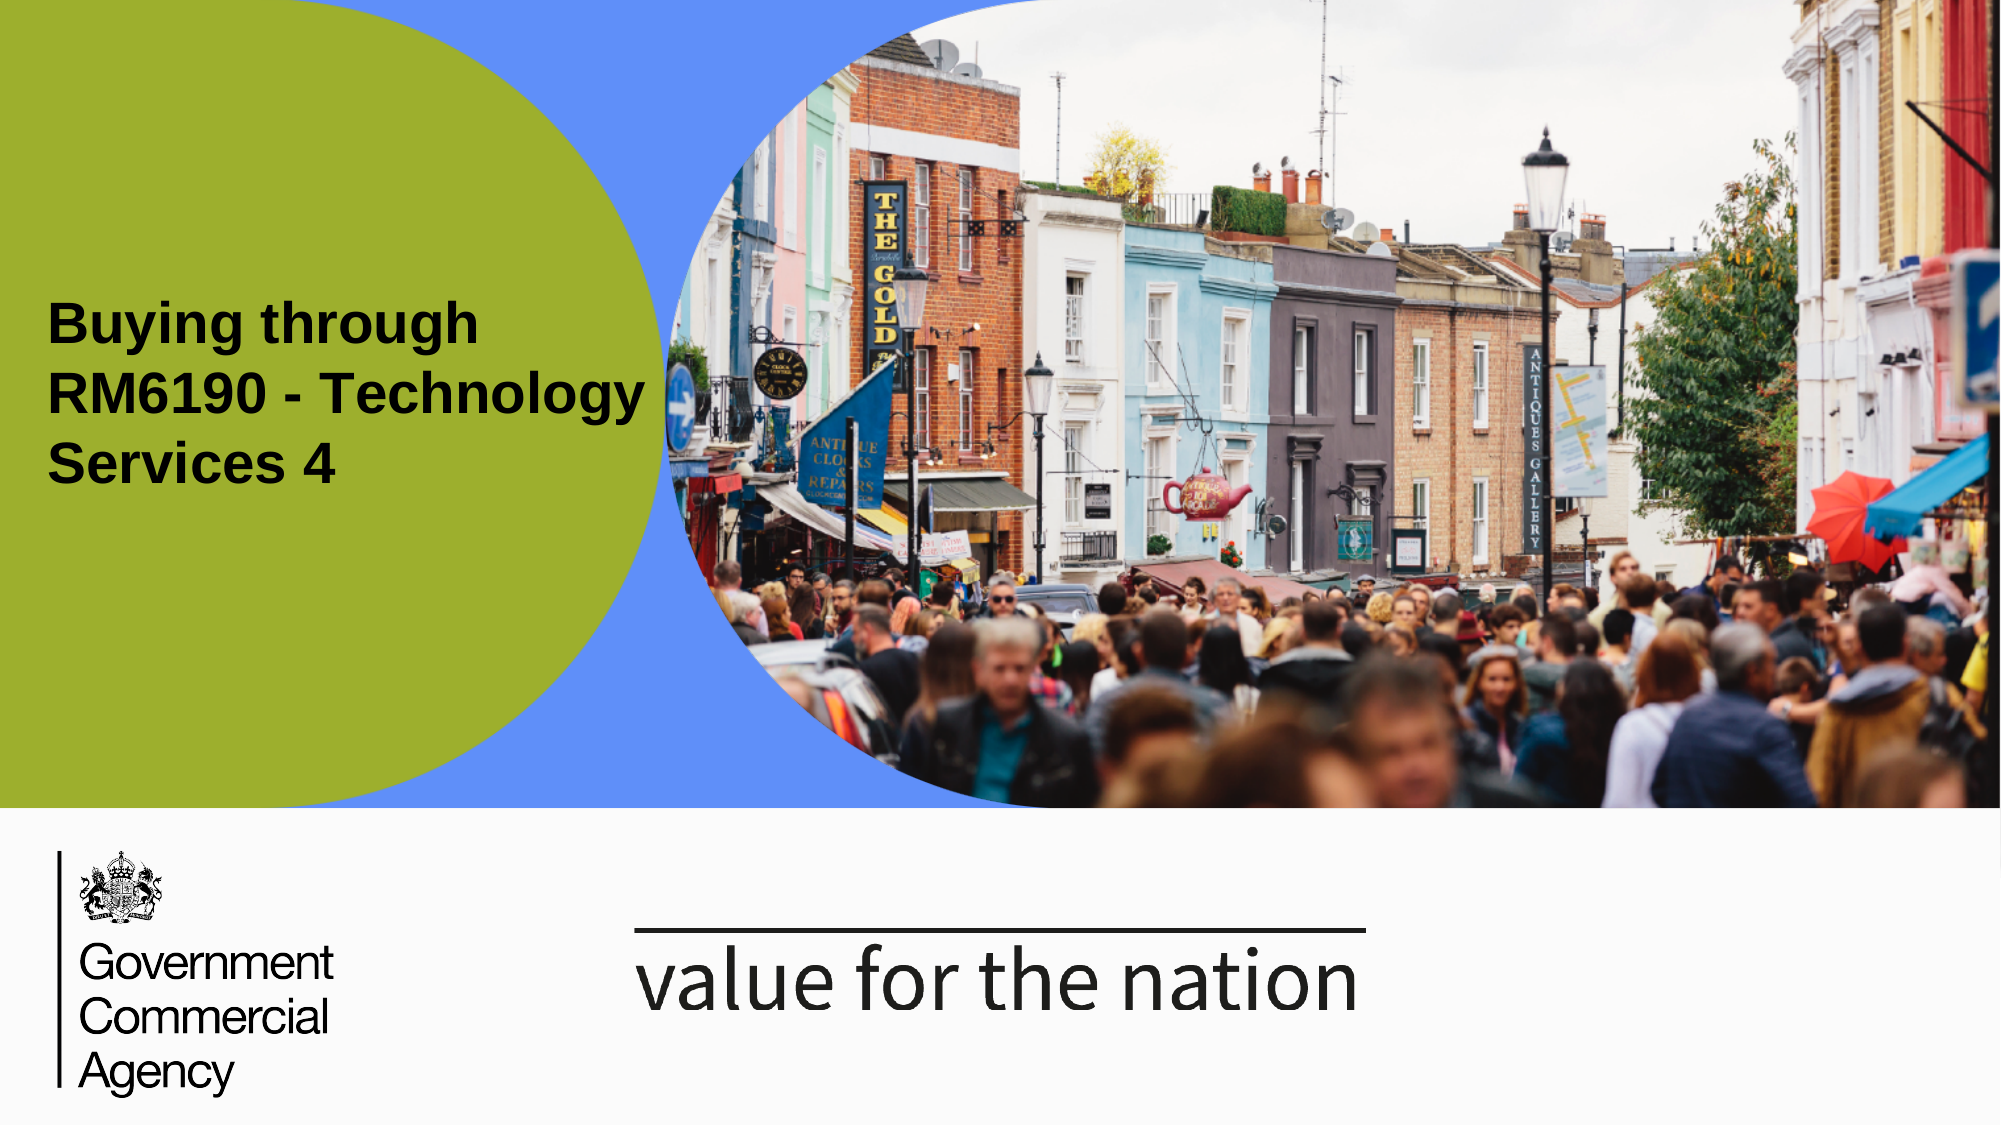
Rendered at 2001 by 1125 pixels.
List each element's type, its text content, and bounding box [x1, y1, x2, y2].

title Buying through RM6190 - Technology Services 4 [47, 285, 649, 627]
